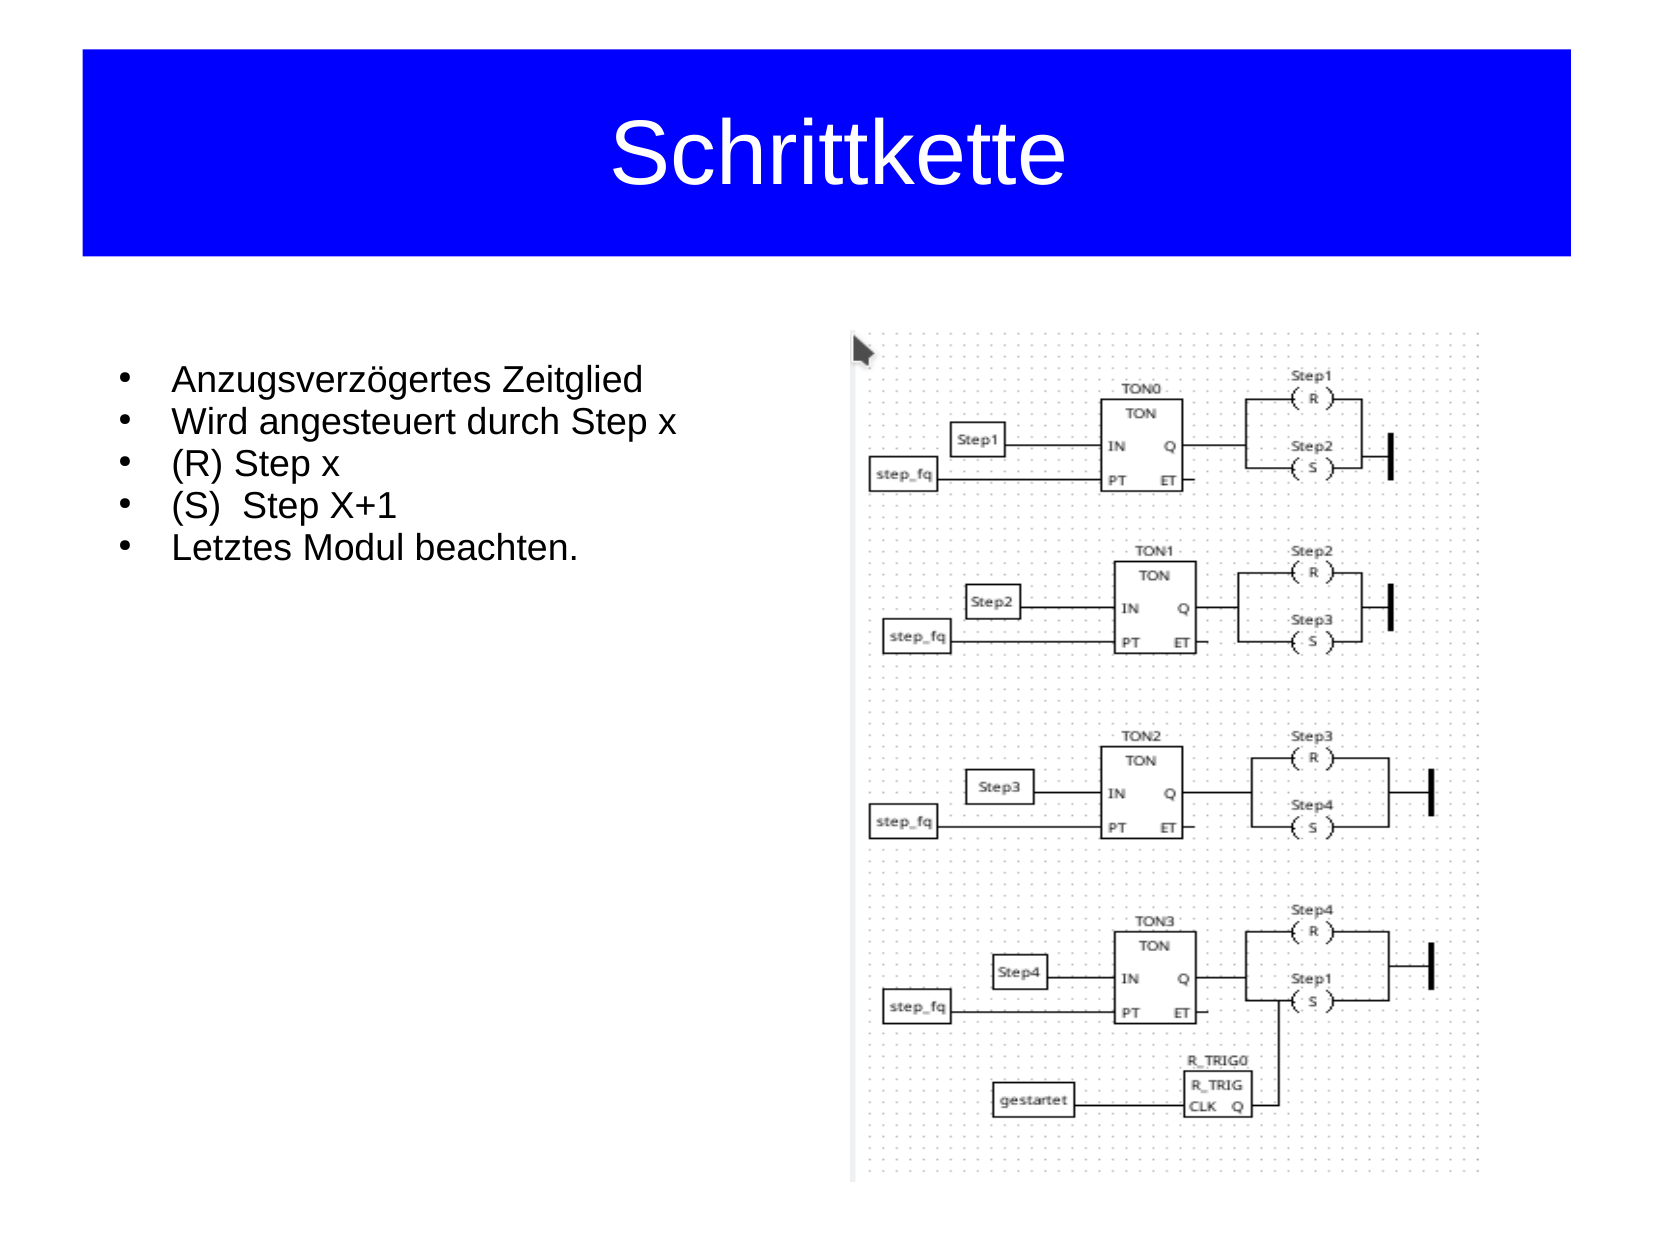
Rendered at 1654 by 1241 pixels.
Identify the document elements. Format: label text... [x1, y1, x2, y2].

list [732, 290, 1572, 1170]
title Schrittkette [82, 49, 1571, 257]
text_box Anzugsverzögertes Zeitglied Wird angesteuert durch Step x (R) Step x (S) Step X+1 Letztes Modul beachten. [85, 350, 854, 1115]
picture [850, 1170, 1479, 1182]
